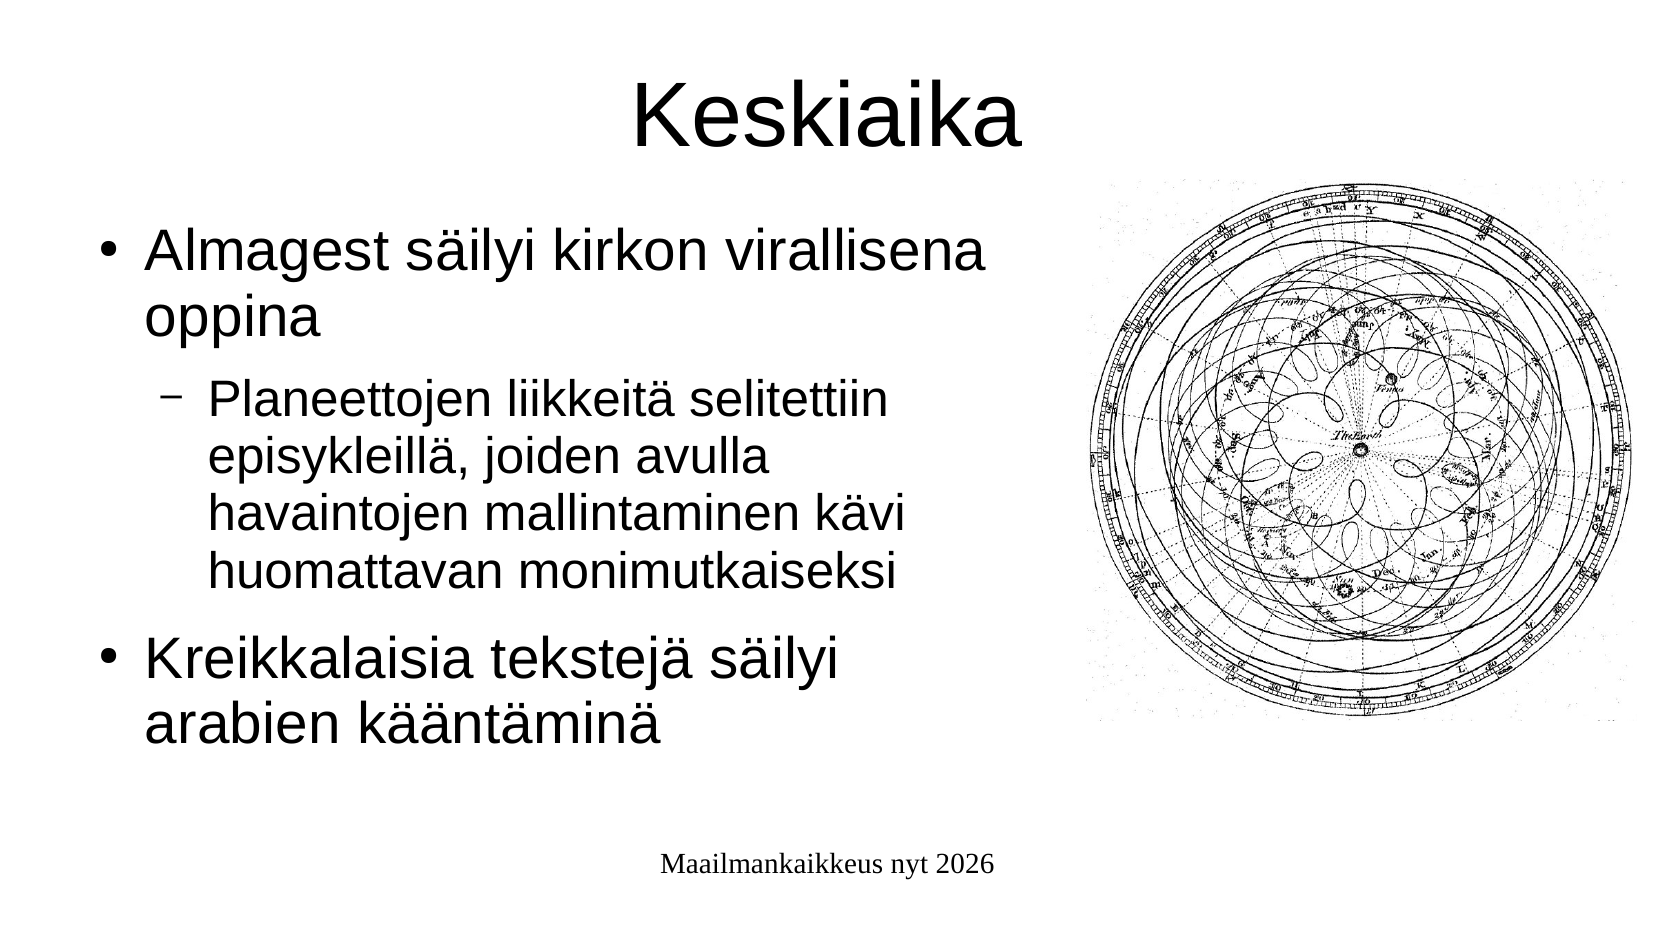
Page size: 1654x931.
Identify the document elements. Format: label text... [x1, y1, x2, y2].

title Keskiaika [82, 37, 1571, 193]
picture [1086, 179, 1637, 721]
list Almagest säilyi kirkon virallisena oppina Planeettojen liikkeitä selitettiin episykleillä, joiden avulla havaintojen mallintaminen kävi huomattavan monimutkaiseksi Kreikkalaisia tekstejä säilyi arabien kääntäminä [82, 217, 1040, 758]
